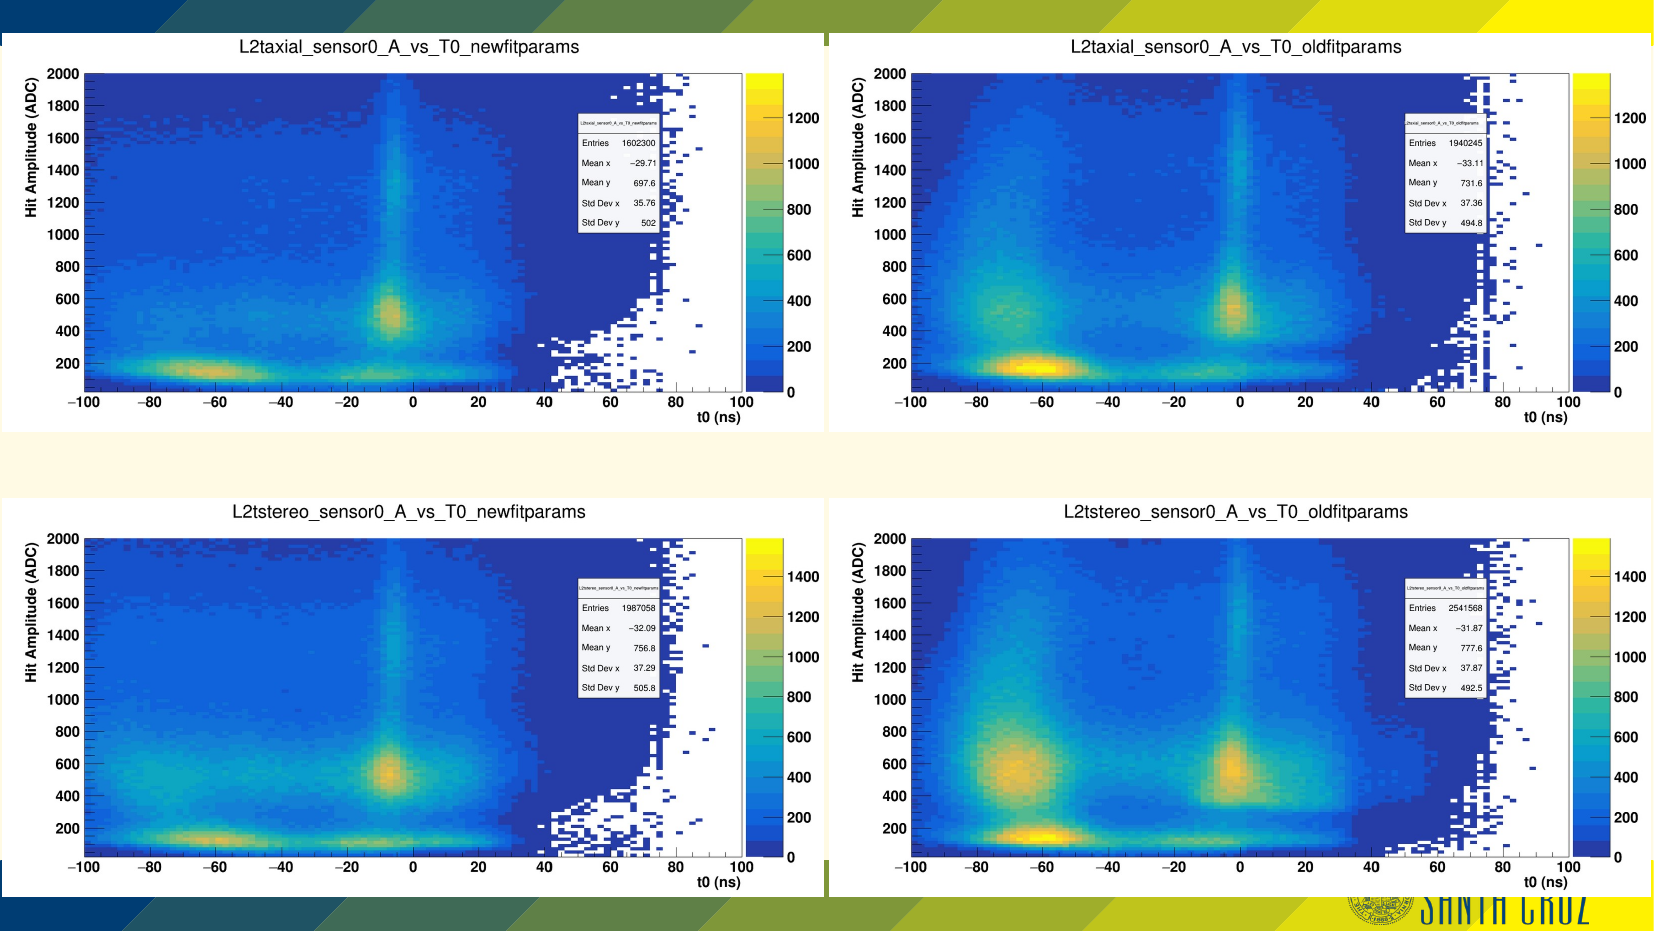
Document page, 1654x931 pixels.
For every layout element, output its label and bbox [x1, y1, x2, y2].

picture [829, 498, 1651, 925]
picture [2, 498, 824, 897]
picture [2, 33, 824, 432]
picture [829, 33, 1651, 432]
